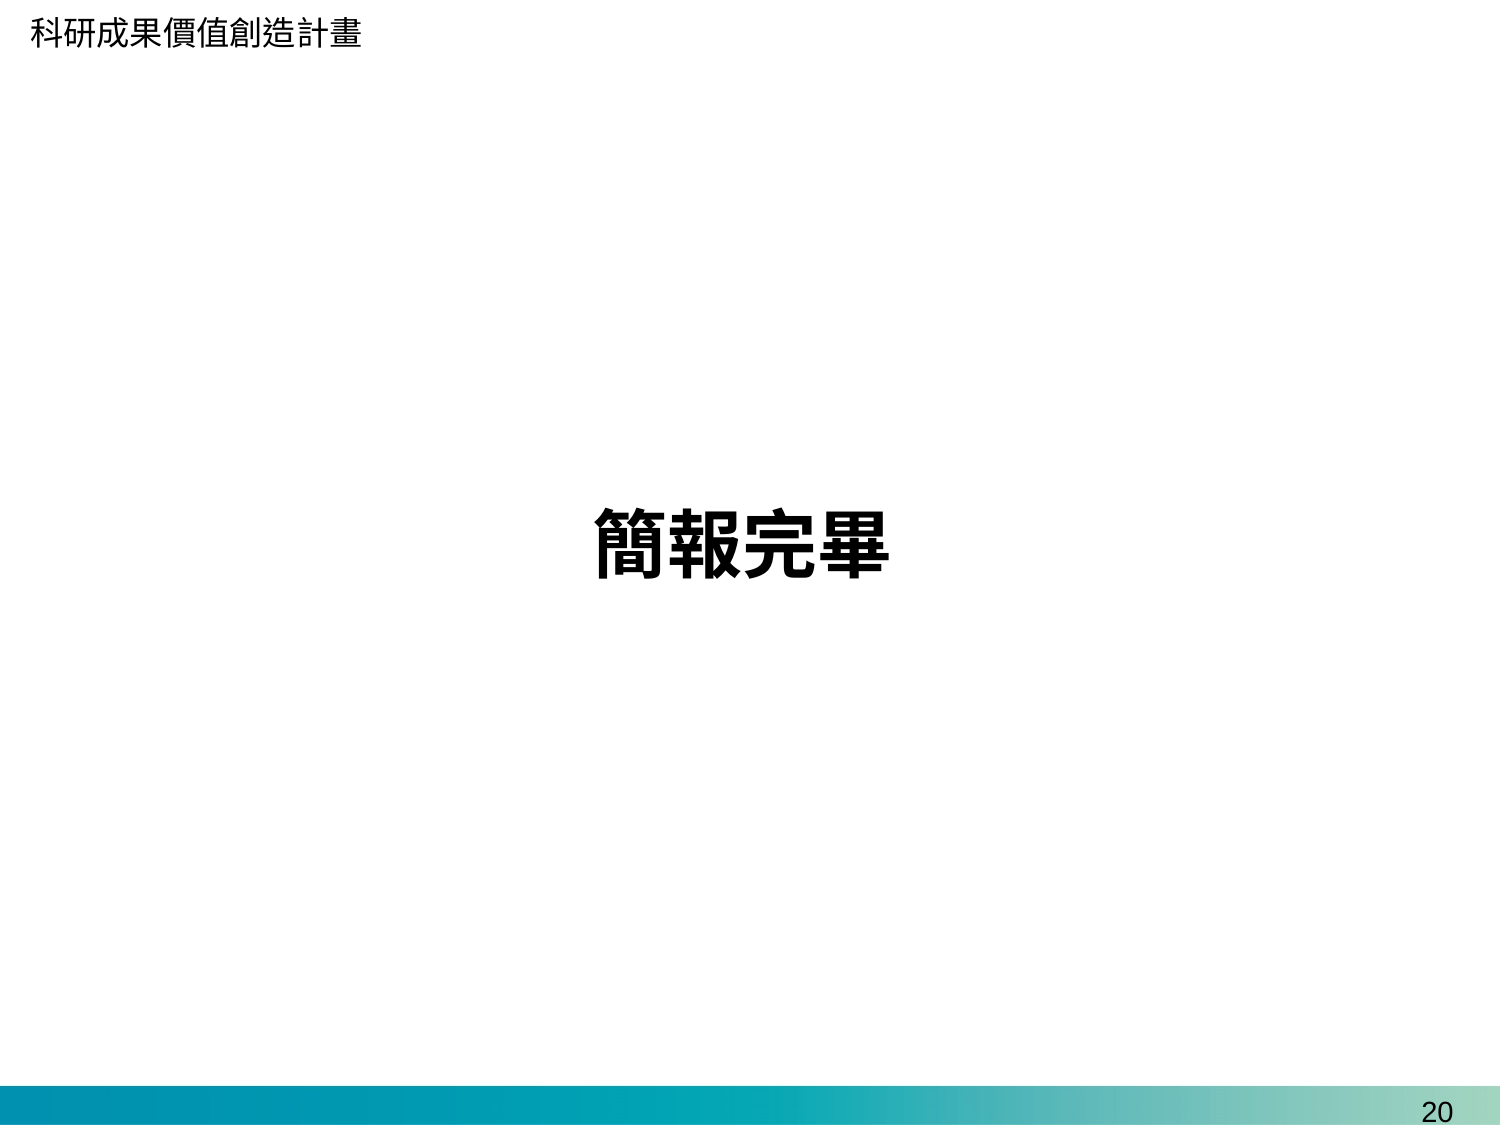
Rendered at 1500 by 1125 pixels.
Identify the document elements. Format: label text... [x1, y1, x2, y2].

title 簡報完畢 [577, 489, 923, 636]
text_box 19 [1406, 1085, 1500, 1125]
